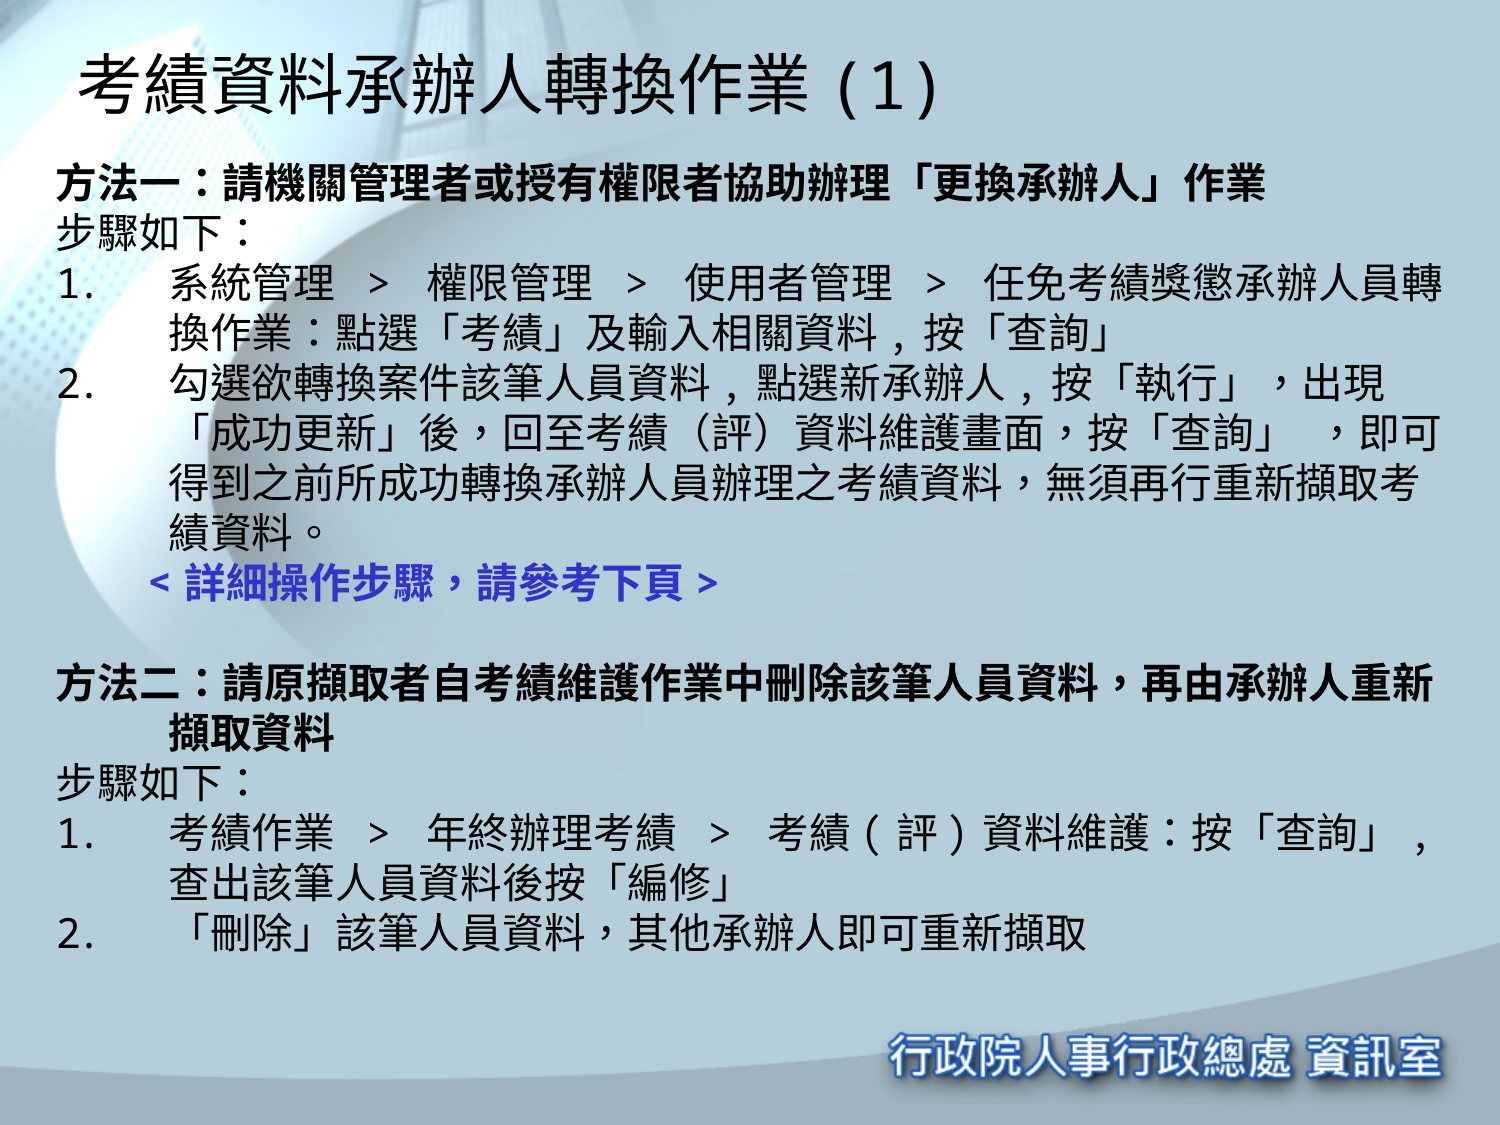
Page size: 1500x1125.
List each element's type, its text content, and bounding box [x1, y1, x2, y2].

text_box 考績資料承辦人轉換作業(1) [76, 42, 1412, 124]
picture [0, 0, 1500, 1125]
text_box 方法一：請機關管理者或授有權限者協助辦理「更換承辦人」作業 步驟如下： 系統管理 > 權限管理 > 使用者管理 > 任免考績獎懲承辦人員轉換作業：點選「考績」及輸入相關資料,按「查詢」 勾選欲轉換案件該筆人員資料,點選新承辦人,按「執行」，出現「成功更新」後，回至考績（評）資料維護畫面，按「查詢」 ，即可得到之前所成功轉換承辦人員辦理之考績資料，無須再行重新擷取考績資料。 <詳細操作步驟，請參考下頁> 方法二：請原擷取者自考績維護作業中刪除該筆人員資料，再由承辦人重新擷取資料 步驟如下： 考績作業 > 年終辦理考績 > 考績(評)資料維護：按「查詢」,查出該筆人員資料後按「編修」 「刪除」該筆人員資料，其他承辦人即可重新擷取 [41, 148, 1471, 965]
